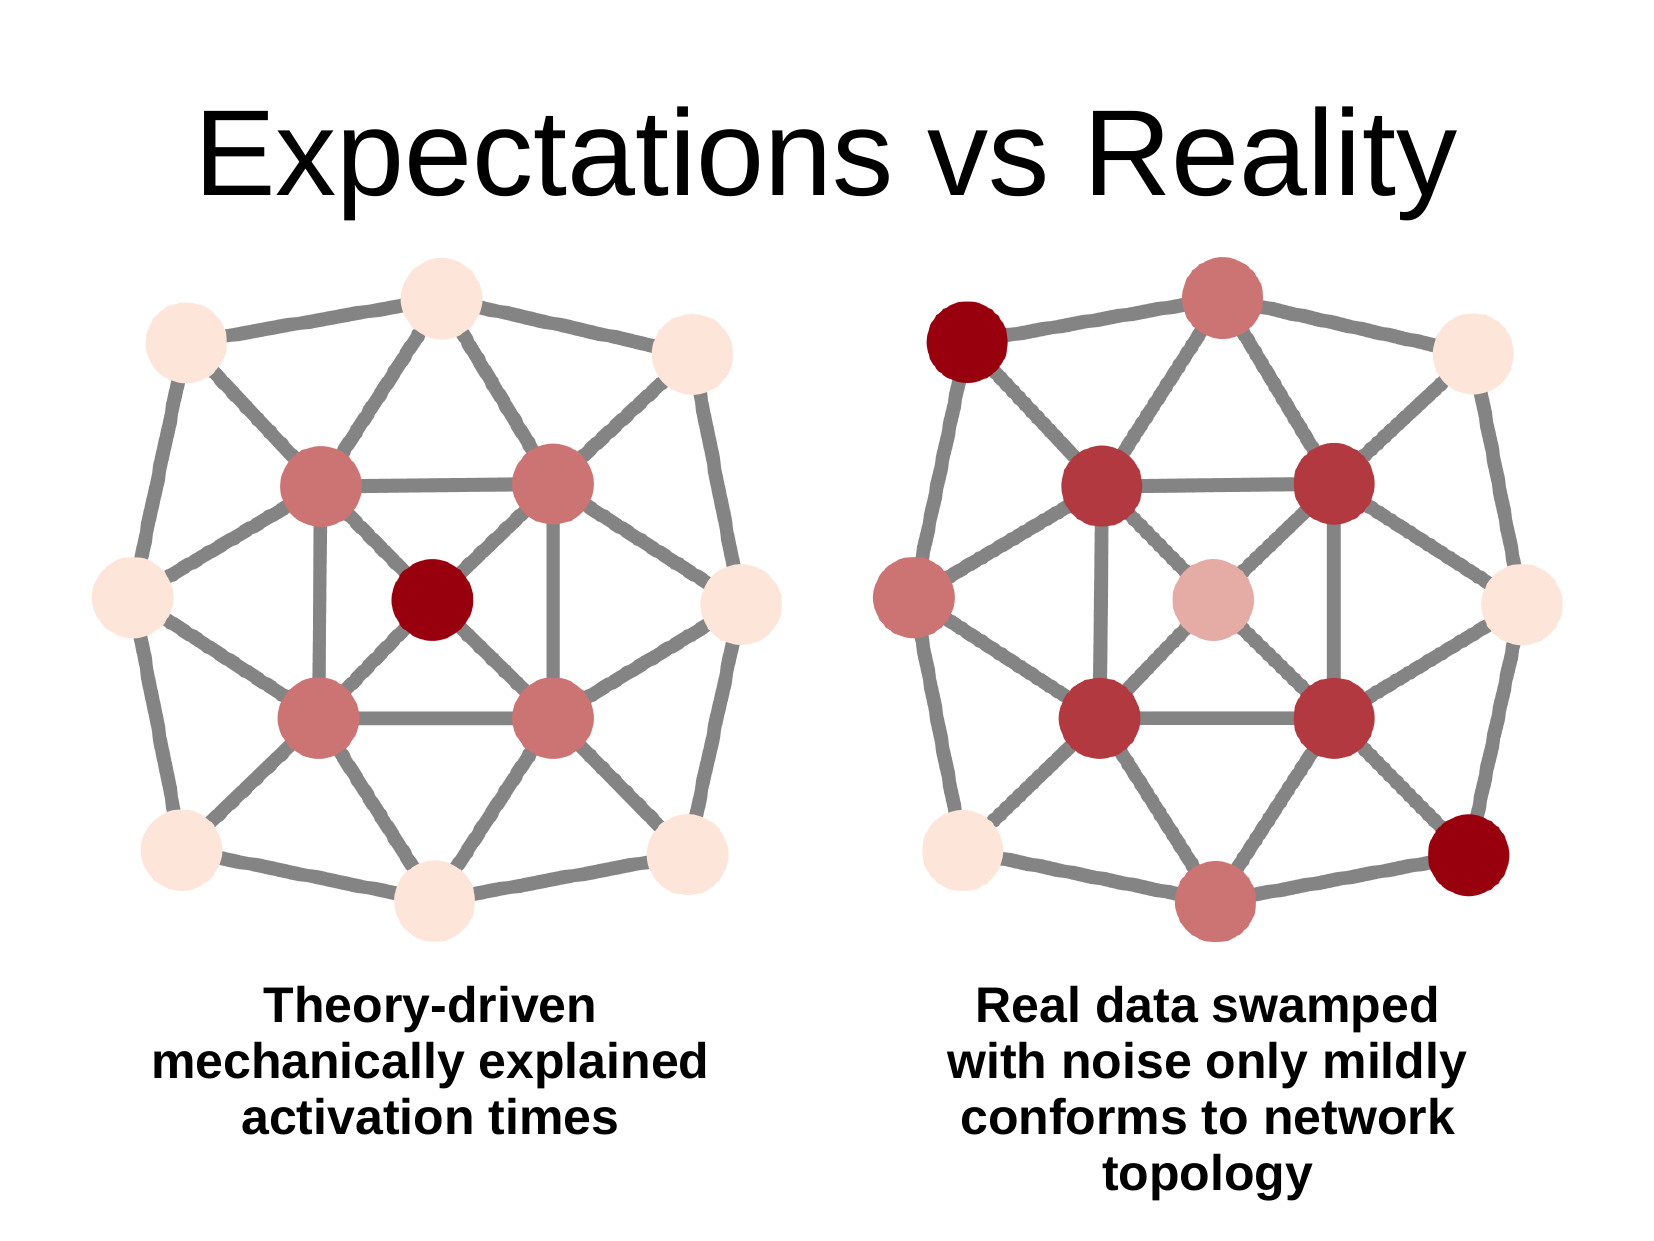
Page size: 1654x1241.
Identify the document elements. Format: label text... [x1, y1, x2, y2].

picture [91, 257, 782, 942]
picture [872, 257, 1563, 942]
text_box Real data swamped with noise only mildly conforms to network topology [932, 970, 1497, 1173]
title Expectations vs Reality [82, 49, 1571, 257]
text_box Theory-driven mechanically explained activation times [136, 969, 730, 1126]
